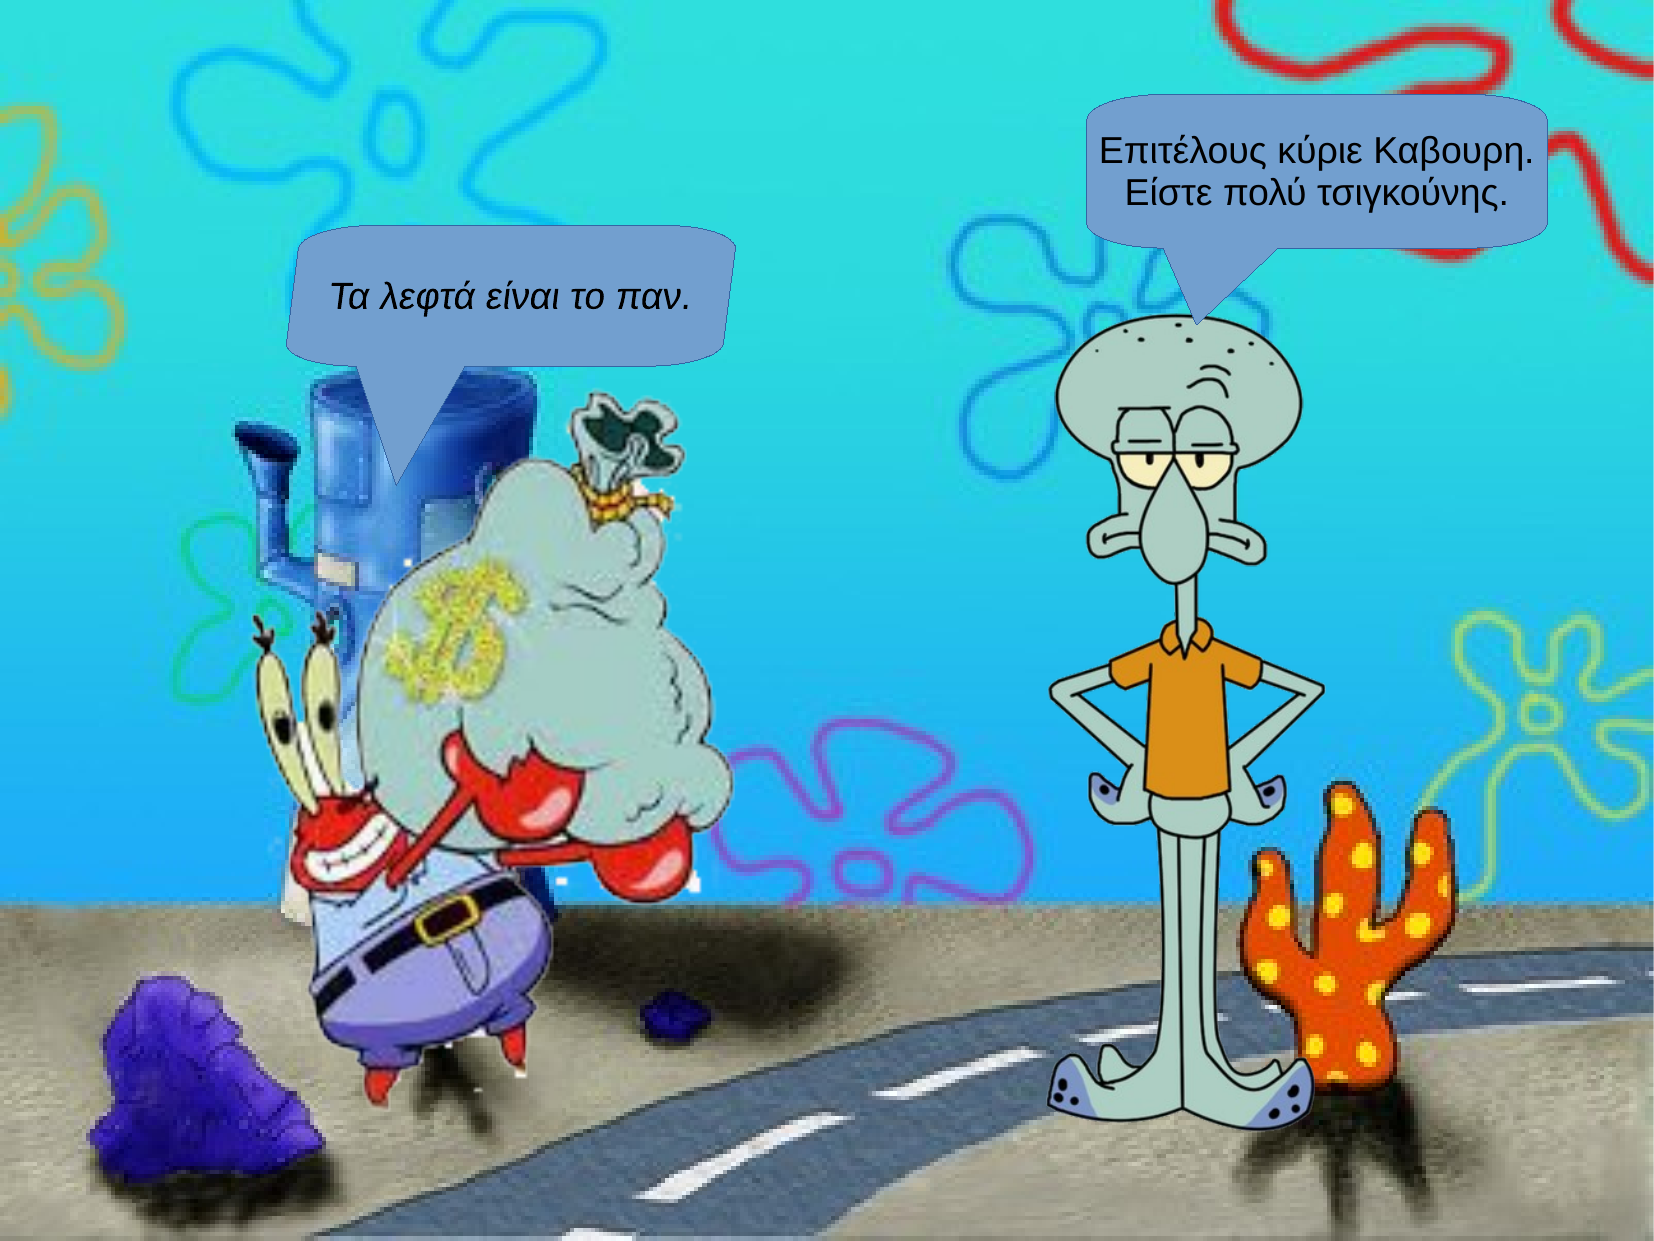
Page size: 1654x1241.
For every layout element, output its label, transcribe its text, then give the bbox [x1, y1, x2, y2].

text_box Επιτέλους κύριε Καβουρη. Είστε πολύ τσιγκούνης. [1086, 94, 1548, 325]
text_box Τα λεφτά είναι το παν. [286, 225, 736, 486]
picture [0, 0, 1654, 1241]
